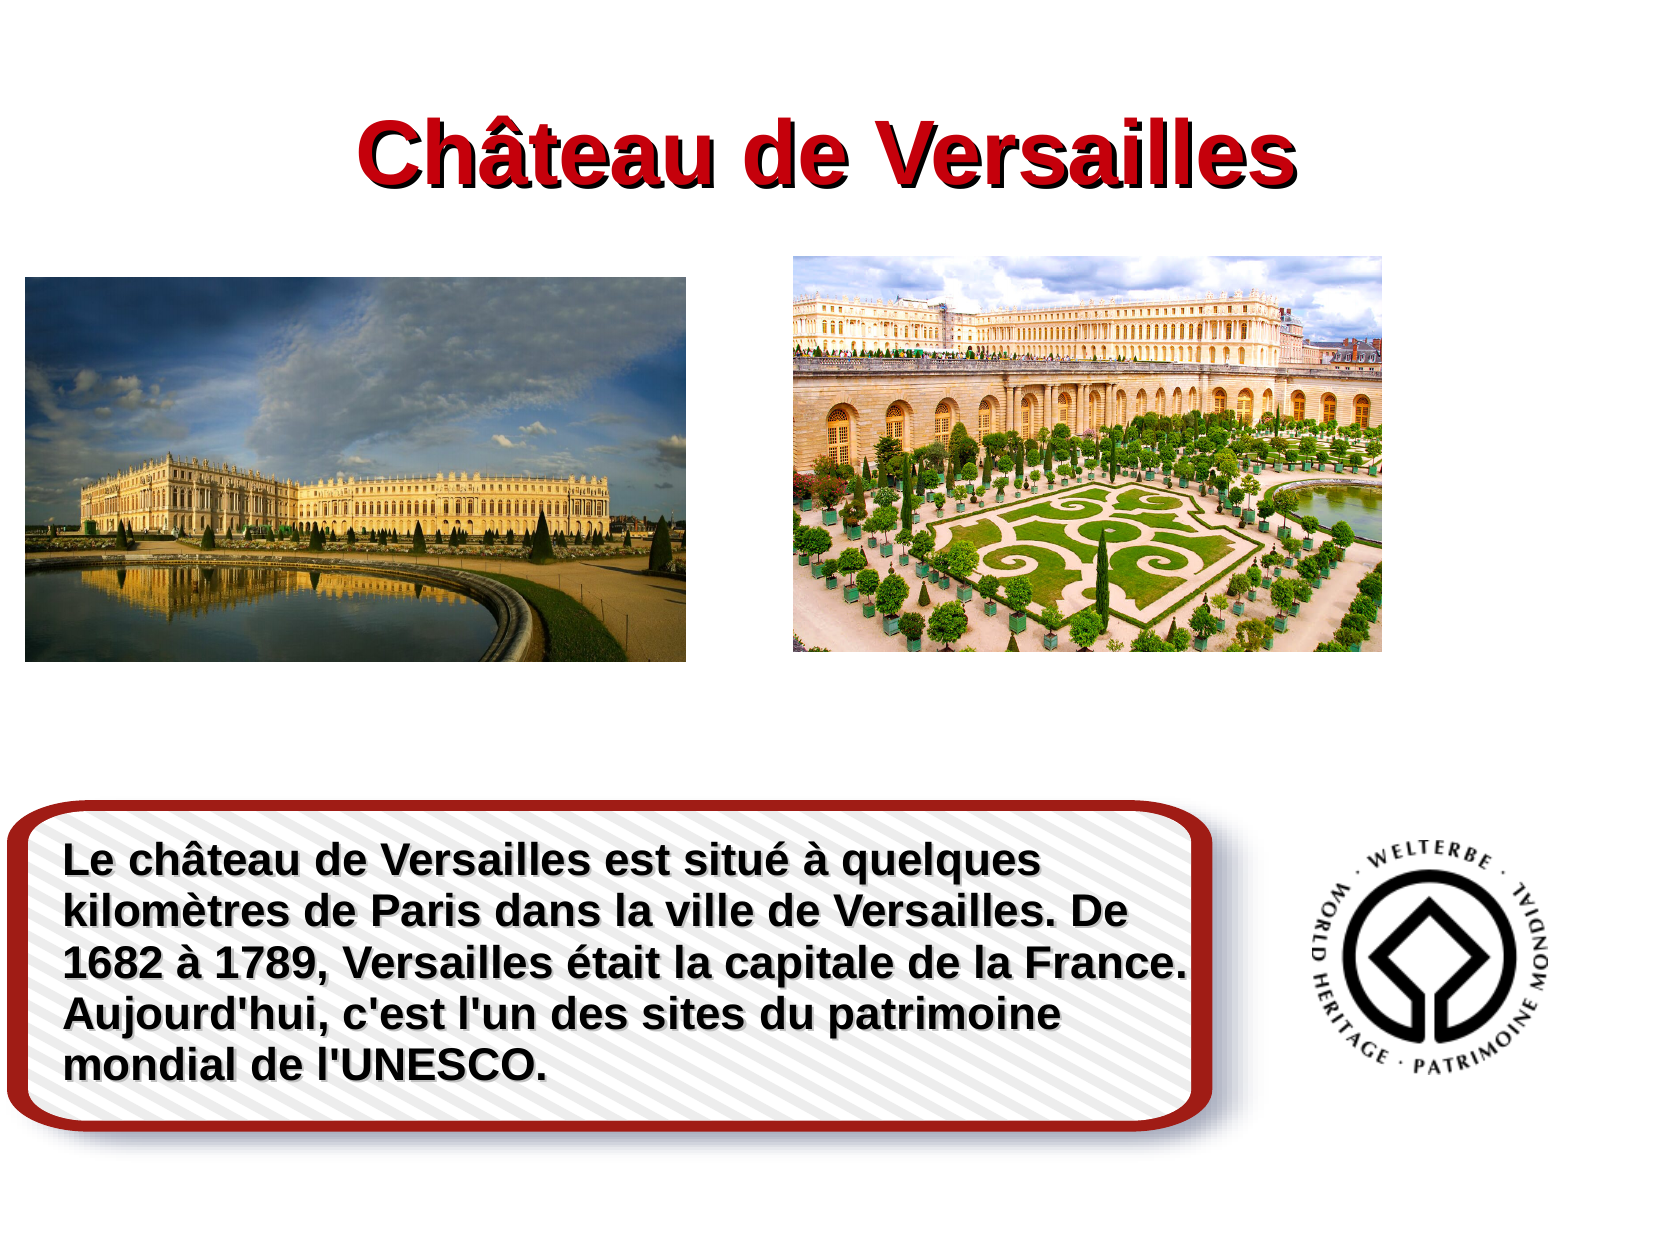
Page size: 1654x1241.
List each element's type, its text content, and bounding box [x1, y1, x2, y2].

title Château de Versailles [82, 49, 1571, 257]
picture [0, 779, 1548, 1182]
picture [793, 256, 1382, 652]
picture [25, 277, 686, 662]
text_box Le château de Versailles est situé à quelques kilomètres de Paris dans la ville de Versailles. De 1682 à 1789, Versailles était la capitale de la France. Aujourd'hui, c'est l'un des sites du patrimoine mondial de l'UNESCO. [47, 826, 1207, 1198]
